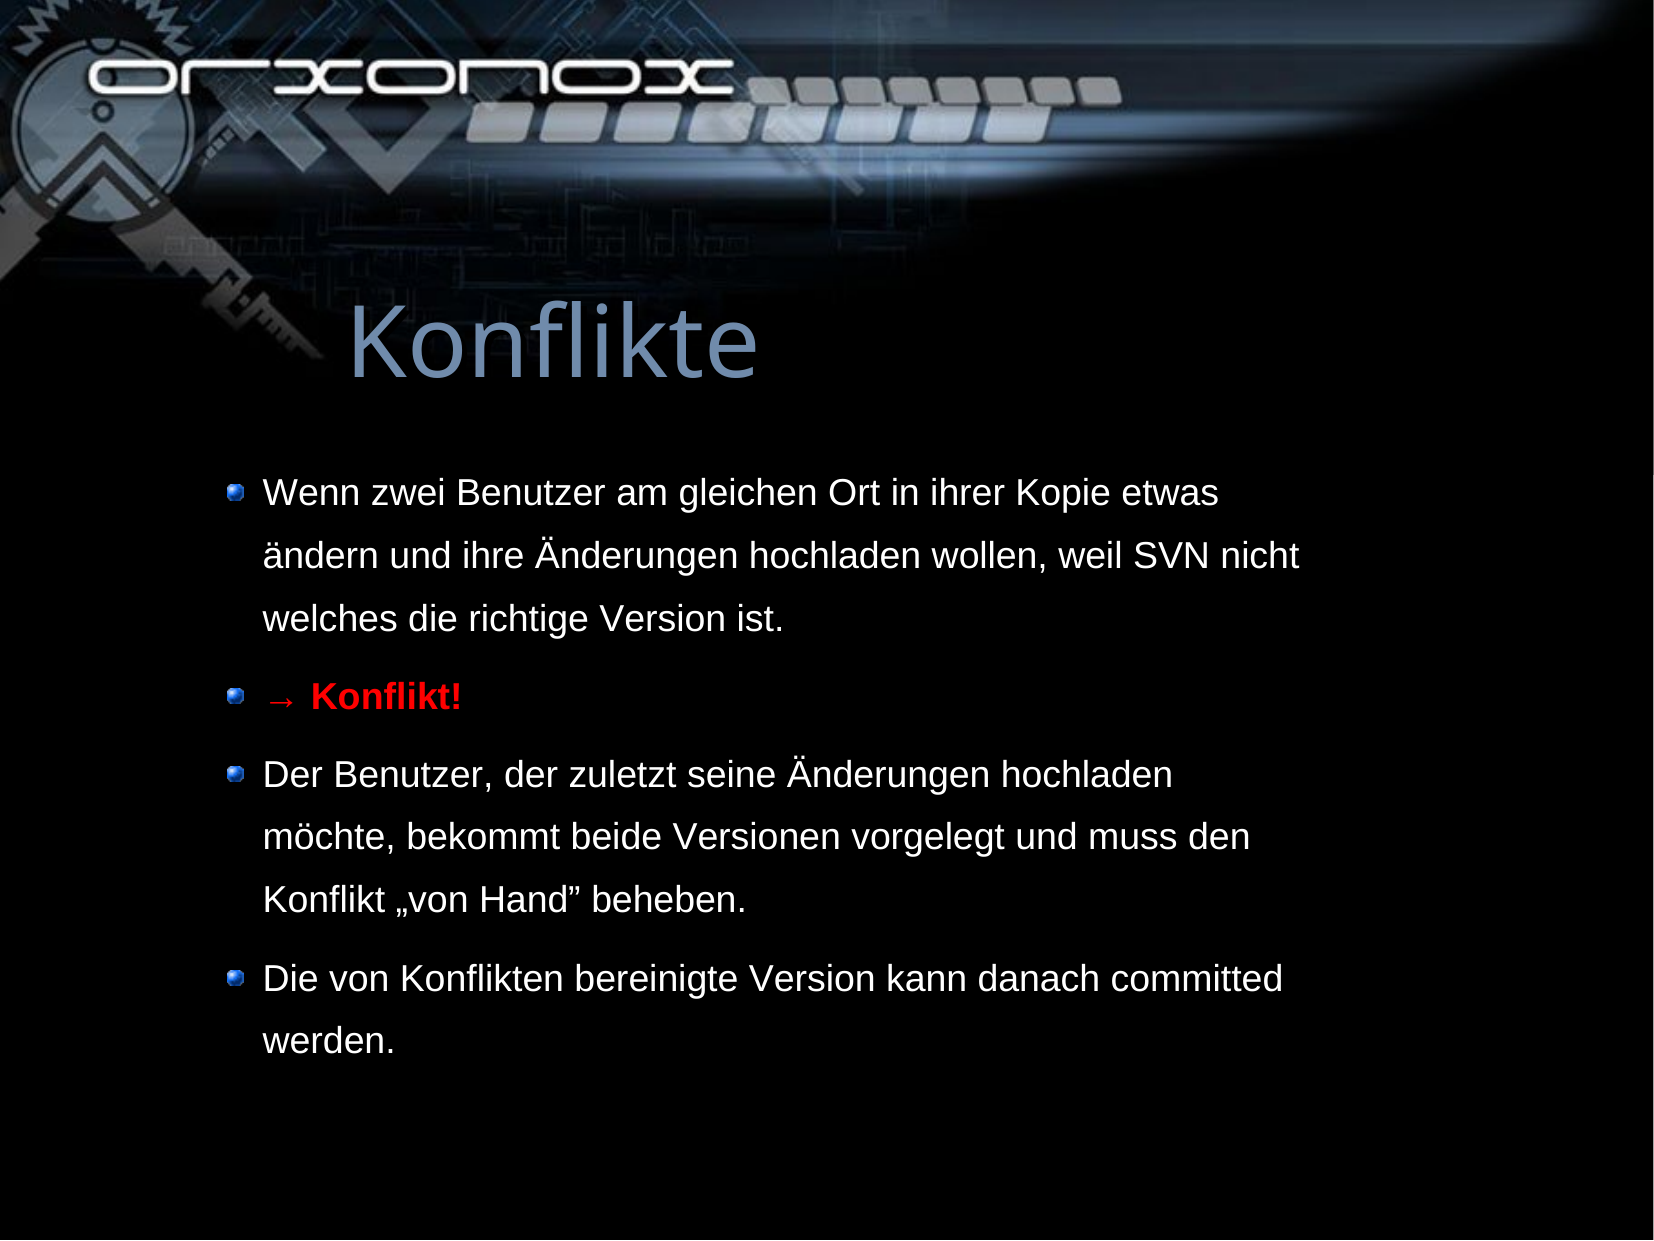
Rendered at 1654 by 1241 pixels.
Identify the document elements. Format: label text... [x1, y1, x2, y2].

text_box Konflikte [330, 194, 1306, 326]
picture [0, 0, 1654, 475]
text_box Wenn zwei Benutzer am gleichen Ort in ihrer Kopie etwas ändern und ihre Änderungen hochladen wollen, weil SVN nicht welches die richtige Version ist. → Konflikt! Der Benutzer, der zuletzt seine Änderungen hochladen möchte, bekommt beide Versionen vorgelegt und muss den Konflikt „von Hand” beheben. Die von Konflikten bereinigte Version kann danach committed werden. [177, 442, 1329, 1049]
